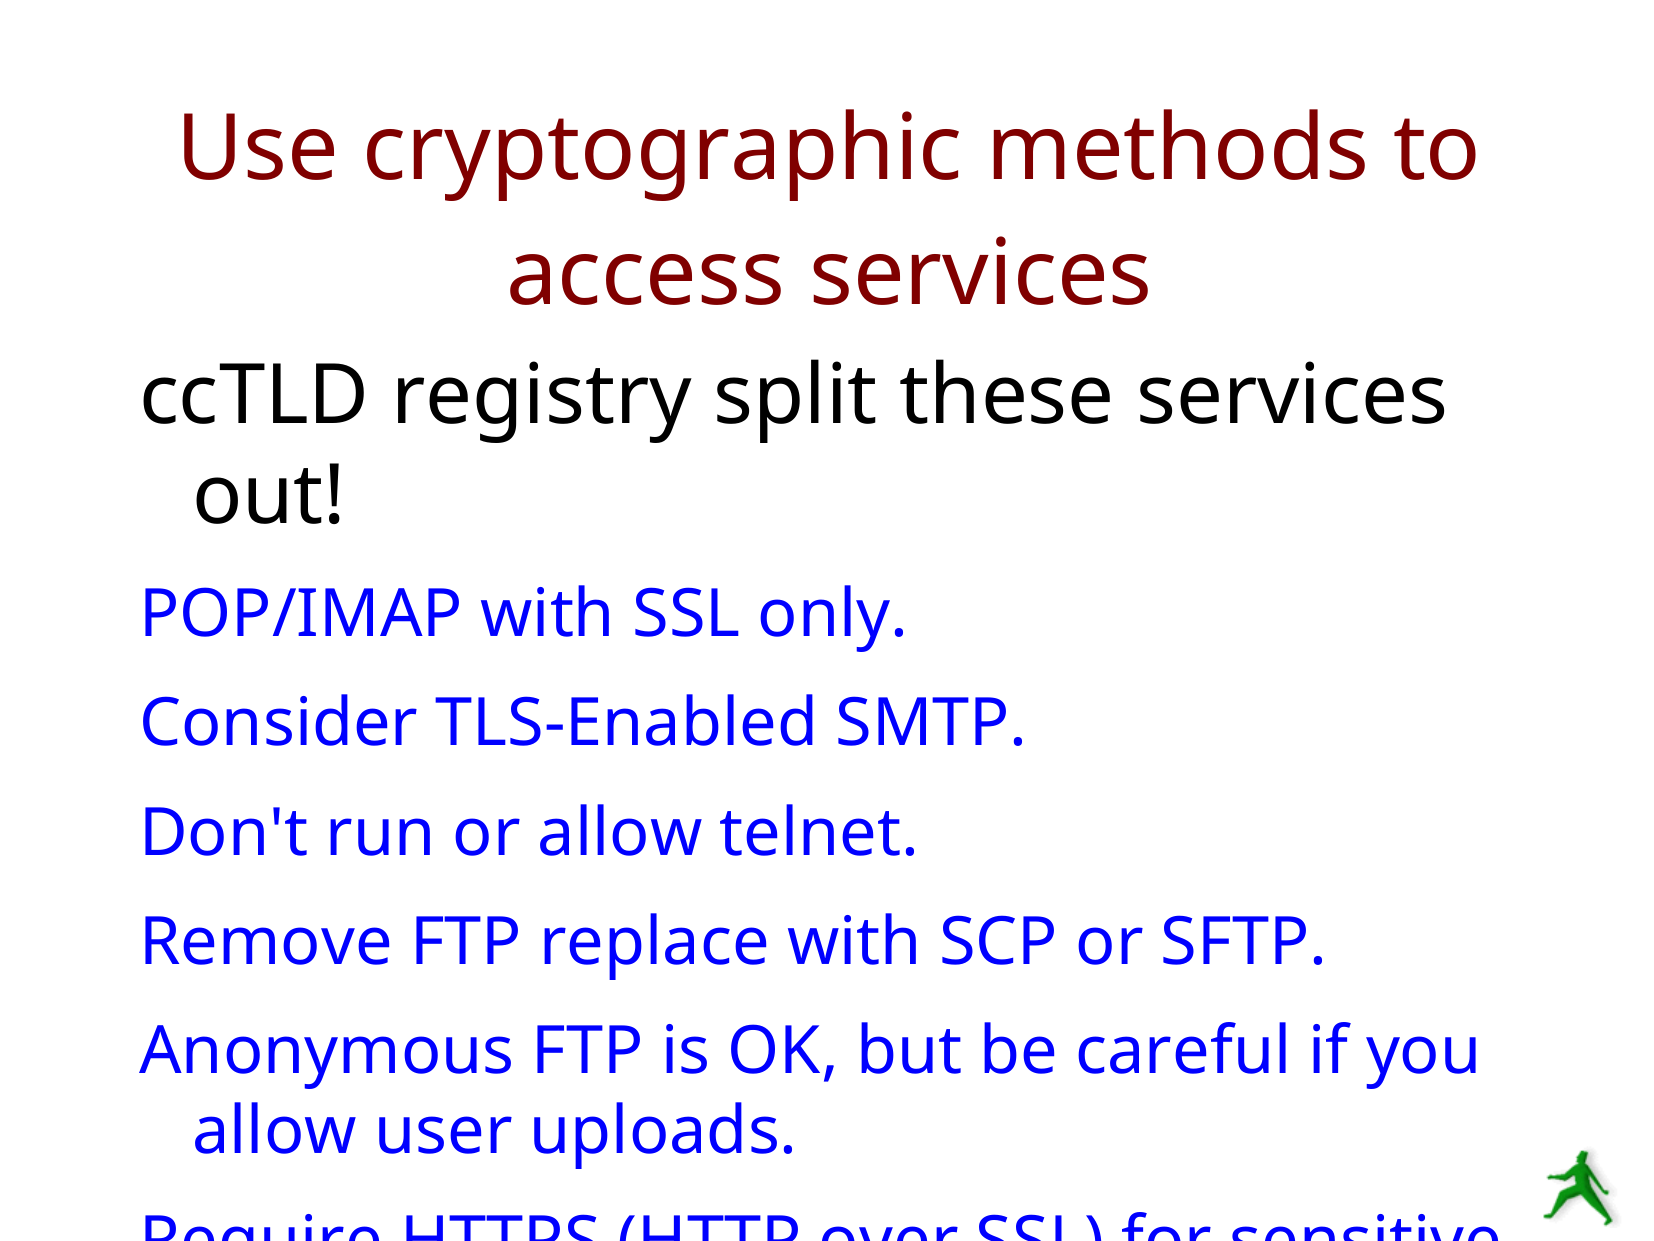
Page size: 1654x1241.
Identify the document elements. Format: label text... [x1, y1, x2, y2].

title Use cryptographic methods to access services [87, 97, 1572, 316]
picture [1541, 1135, 1633, 1228]
list ccTLD registry split these services out! POP/IMAP with SSL only. Consider TLS-Enabled SMTP. Don't run or allow telnet. Remove FTP replace with SCP or SFTP. Anonymous FTP is OK, but be careful if you allow user uploads. Require HTTPS (HTTP over SSL) for sensitive information. Critical for registries! [121, 343, 1600, 1187]
